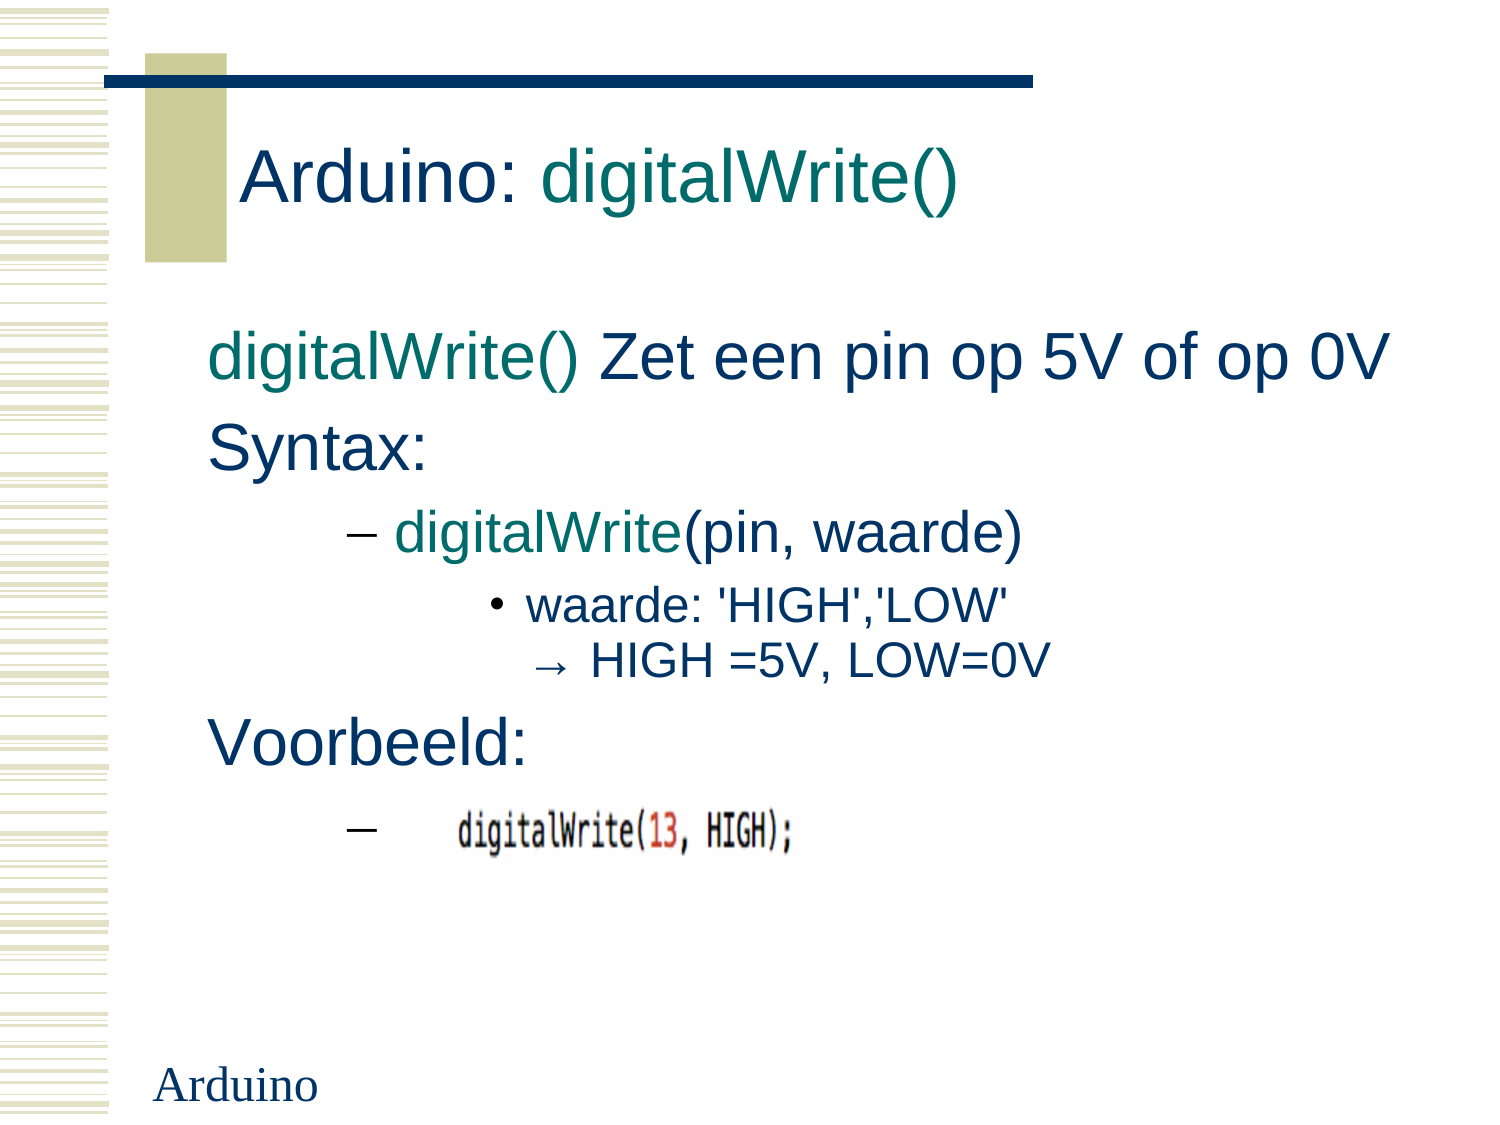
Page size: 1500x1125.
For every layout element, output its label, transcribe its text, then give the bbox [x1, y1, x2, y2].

title Arduino: digitalWrite() [225, 99, 1435, 263]
list digitalWrite() Zet een pin op 5V of op 0V Syntax: digitalWrite(pin, waarde) waarde: 'HIGH','LOW' → HIGH =5V, LOW=0V Voorbeeld: [136, 312, 1441, 965]
picture [437, 801, 815, 863]
